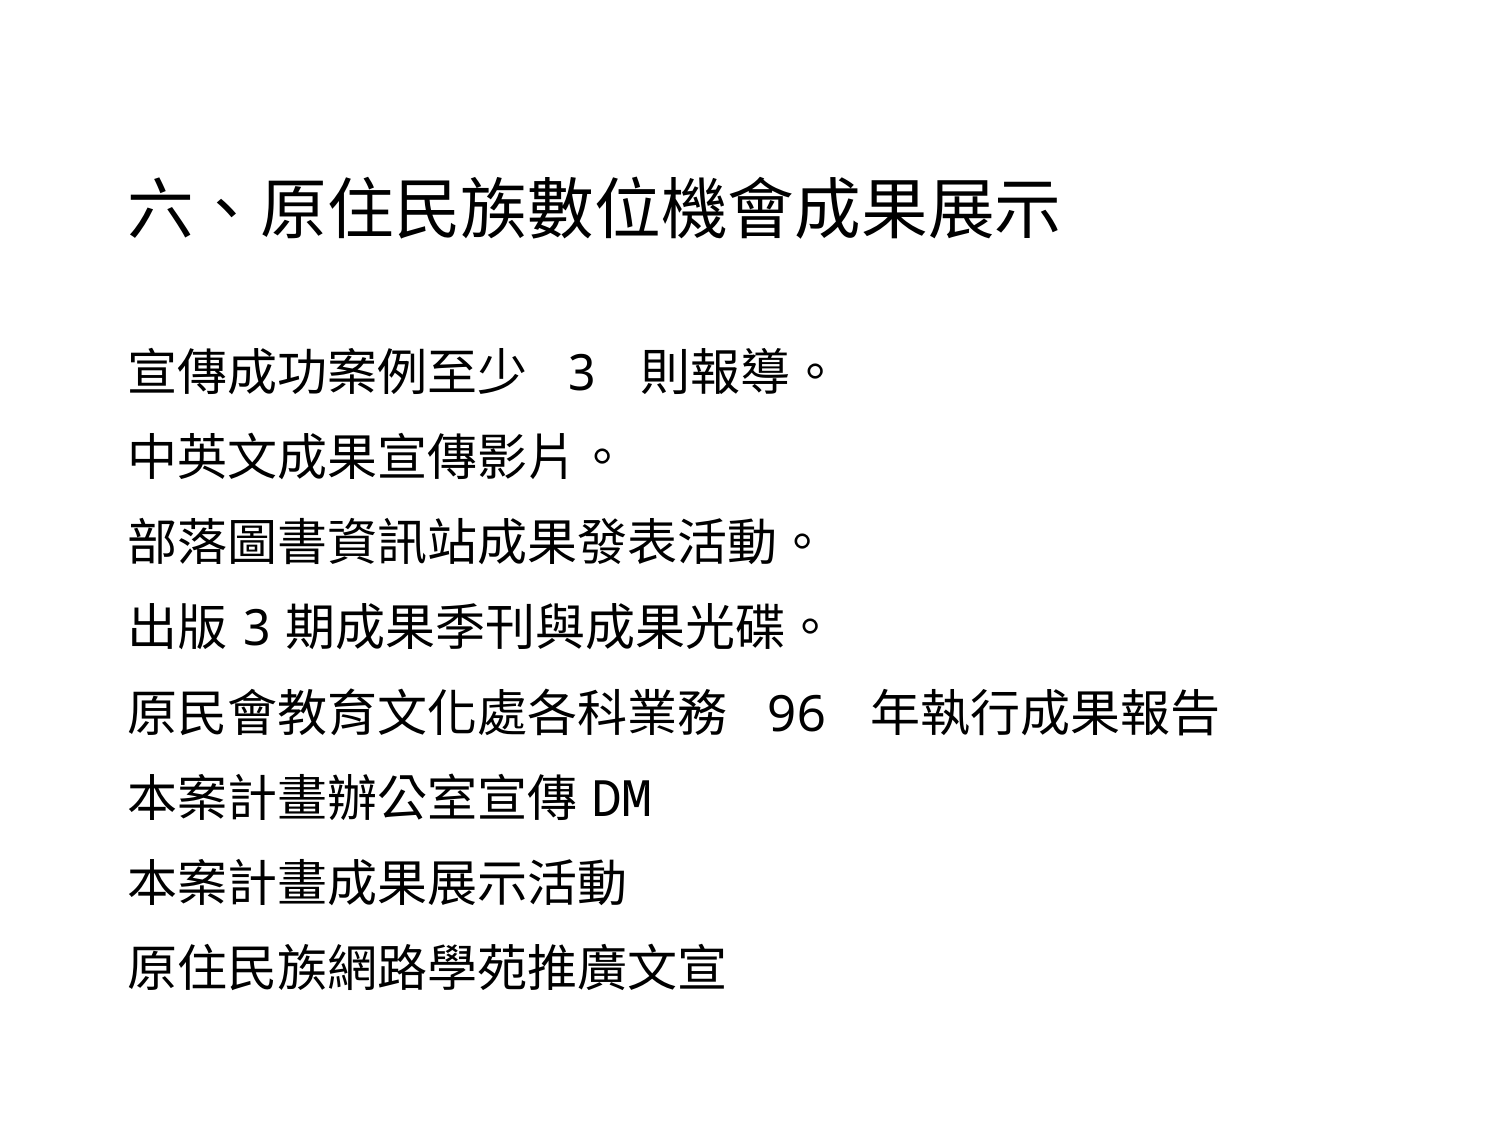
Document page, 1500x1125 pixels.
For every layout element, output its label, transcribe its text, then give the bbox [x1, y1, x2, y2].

list 宣傳成功案例至少 3 則報導。 中英文成果宣傳影片。 部落圖書資訊站成果發表活動。 出版3期成果季刊與成果光碟。 原民會教育文化處各科業務 96 年執行成果報告 本案計畫辦公室宣傳DM 本案計畫成果展示活動 原住民族網路學苑推廣文宣 [112, 324, 1388, 1001]
title 六、原住民族數位機會成果展示 [112, 99, 1388, 288]
